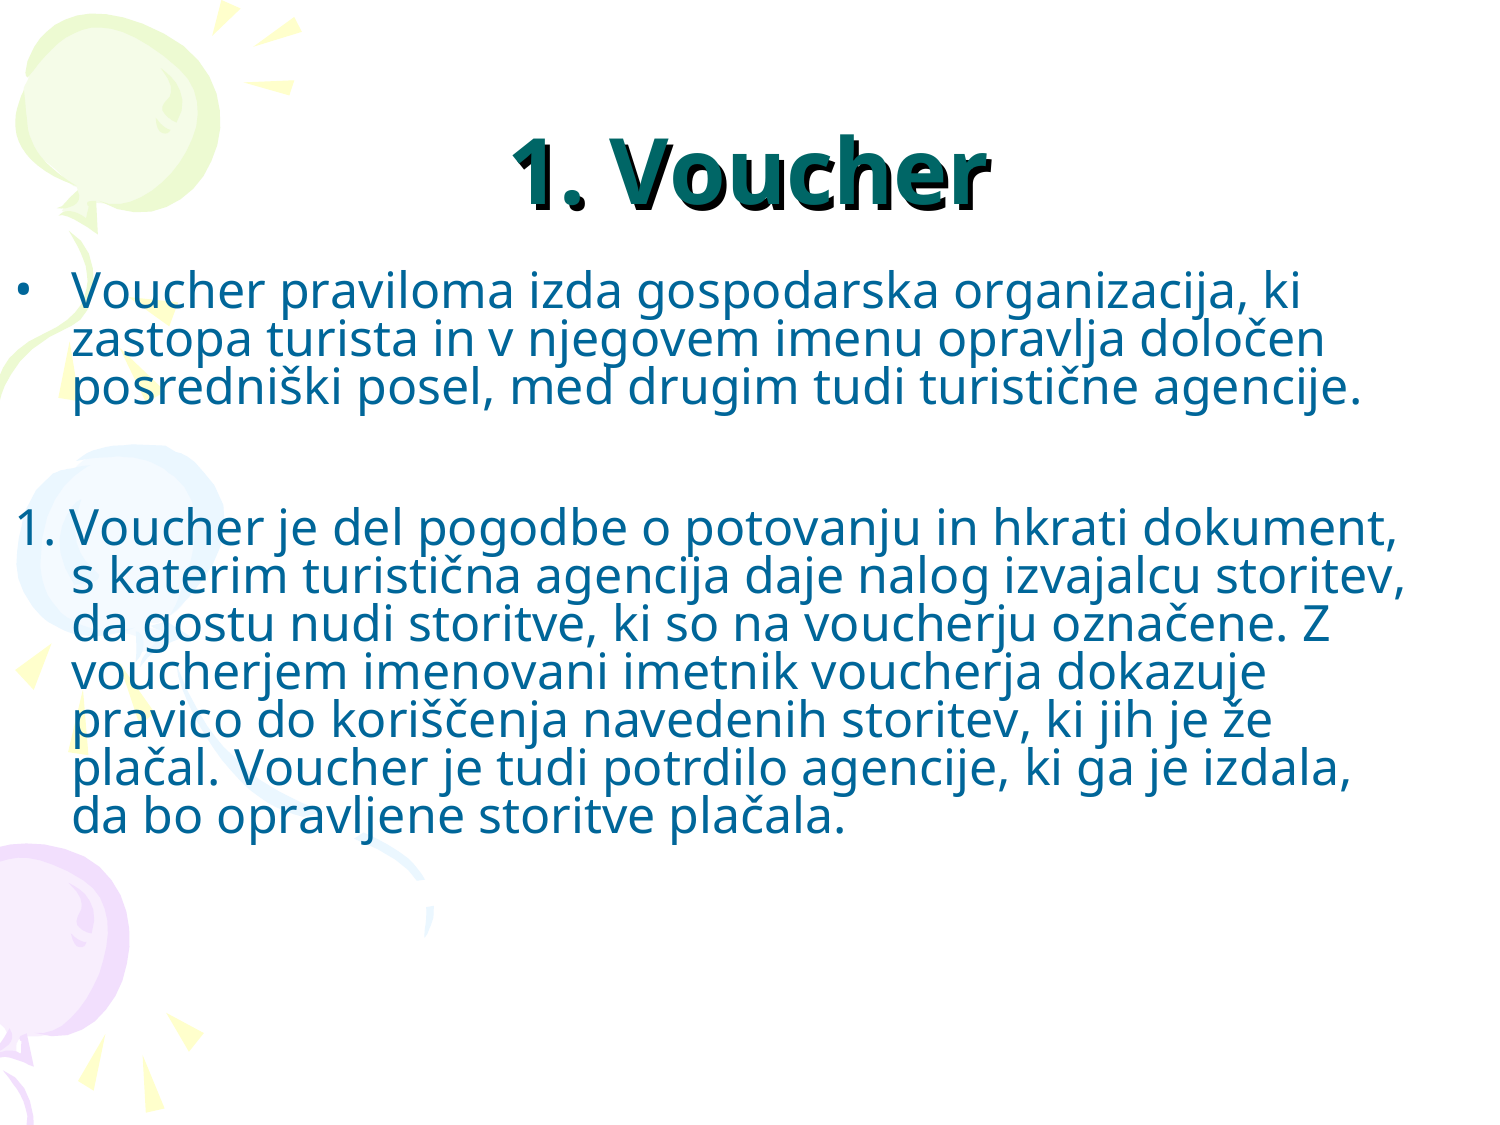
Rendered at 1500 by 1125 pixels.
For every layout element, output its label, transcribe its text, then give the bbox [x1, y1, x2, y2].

title 1. Voucher [72, 16, 1426, 233]
list Voucher praviloma izda gospodarska organizacija, ki zastopa turista in v njegovem imenu opravlja določen posredniški posel, med drugim tudi turistične agencije. 1. Voucher je del pogodbe o potovanju in hkrati dokument, s katerim turistična agencija daje nalog izvajalcu storitev, da gostu nudi storitve, ki so na voucherju označene. Z voucherjem imenovani imetnik voucherja dokazuje pravico do koriščenja navedenih storitev, ki jih je že plačal. Voucher je tudi potrdilo agencije, ki ga je izdala, da bo opravljene storitve plačala. [0, 262, 1426, 994]
